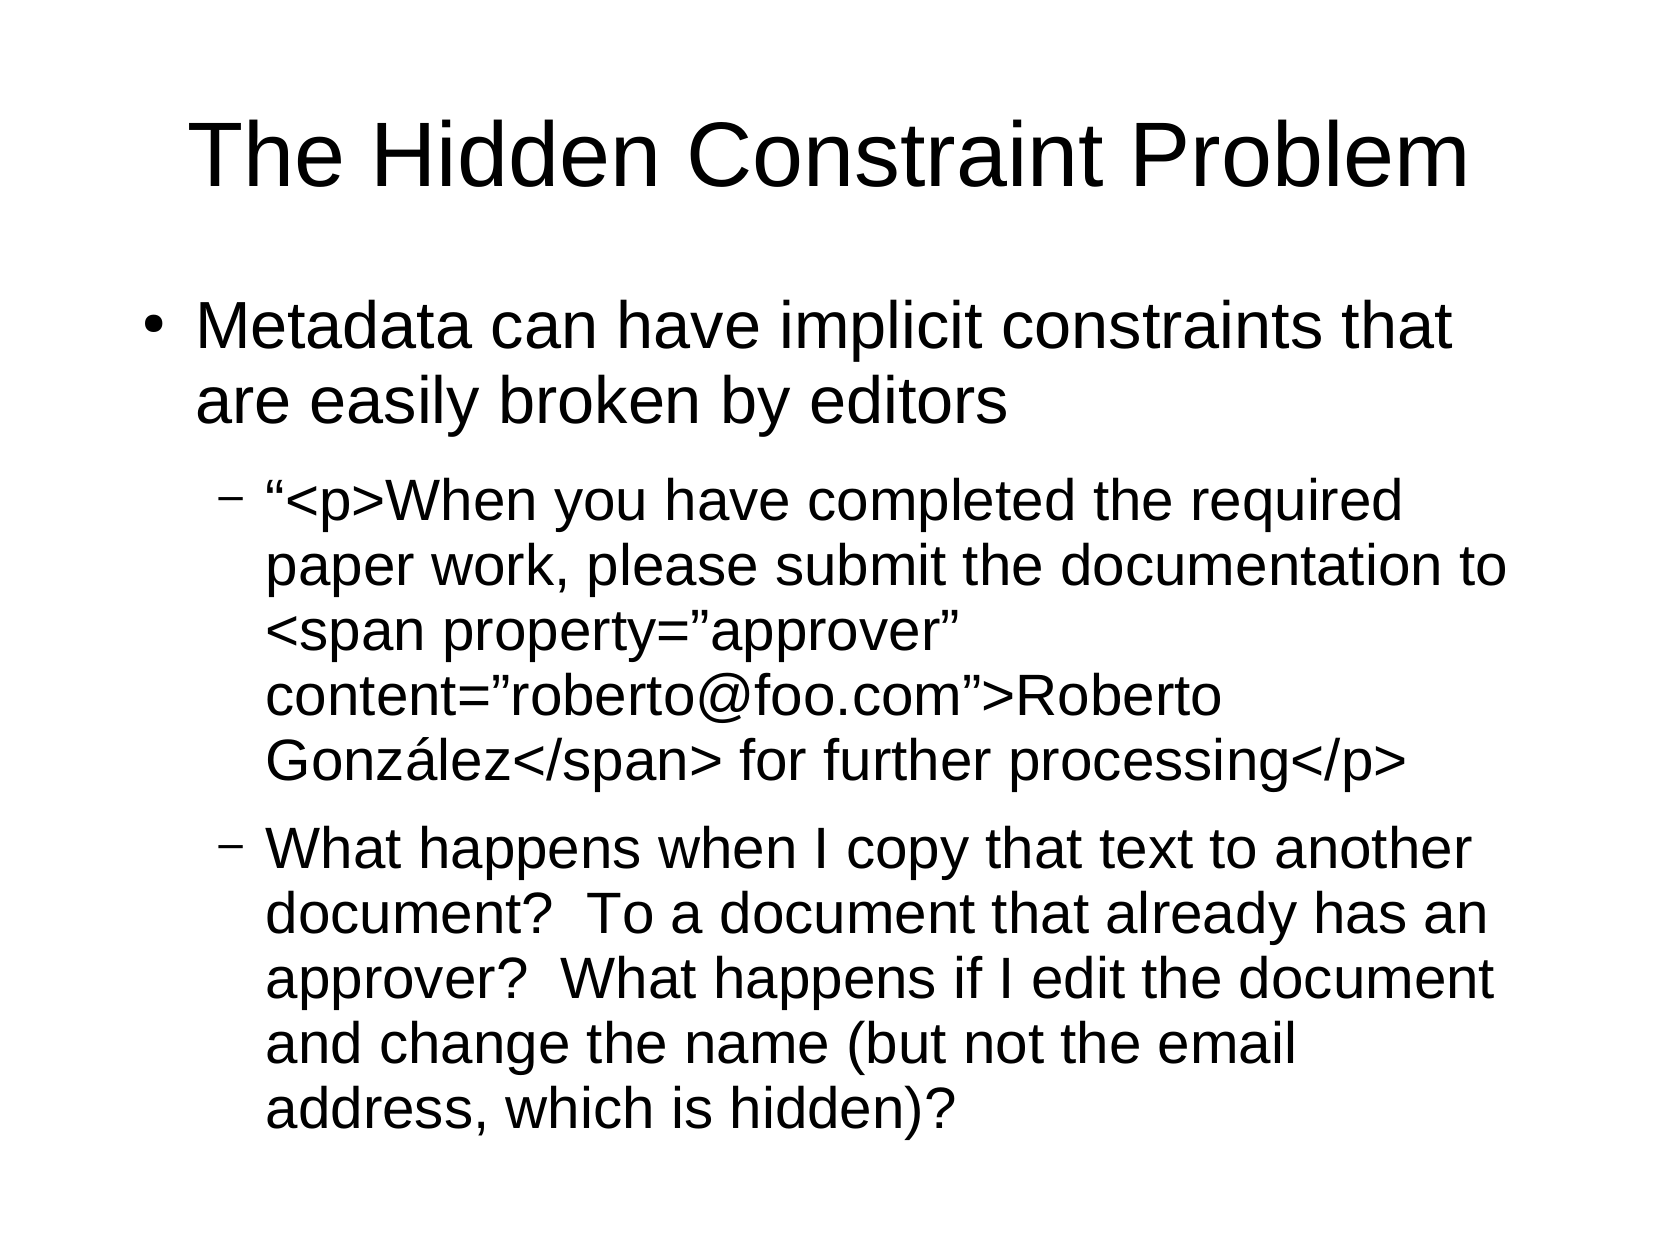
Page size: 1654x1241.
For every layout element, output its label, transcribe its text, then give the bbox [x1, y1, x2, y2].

title The Hidden Constraint Problem [124, 51, 1537, 259]
list Metadata can have implicit constraints that are easily broken by editors “<p>When you have completed the required paper work, please submit the documentation to <span property=”approver” content=”roberto@foo.com”>Roberto González</span> for further processing</p> What happens when I copy that text to another document? To a document that already has an approver? What happens if I edit the document and change the name (but not the email address, which is hidden)? [124, 288, 1537, 1139]
